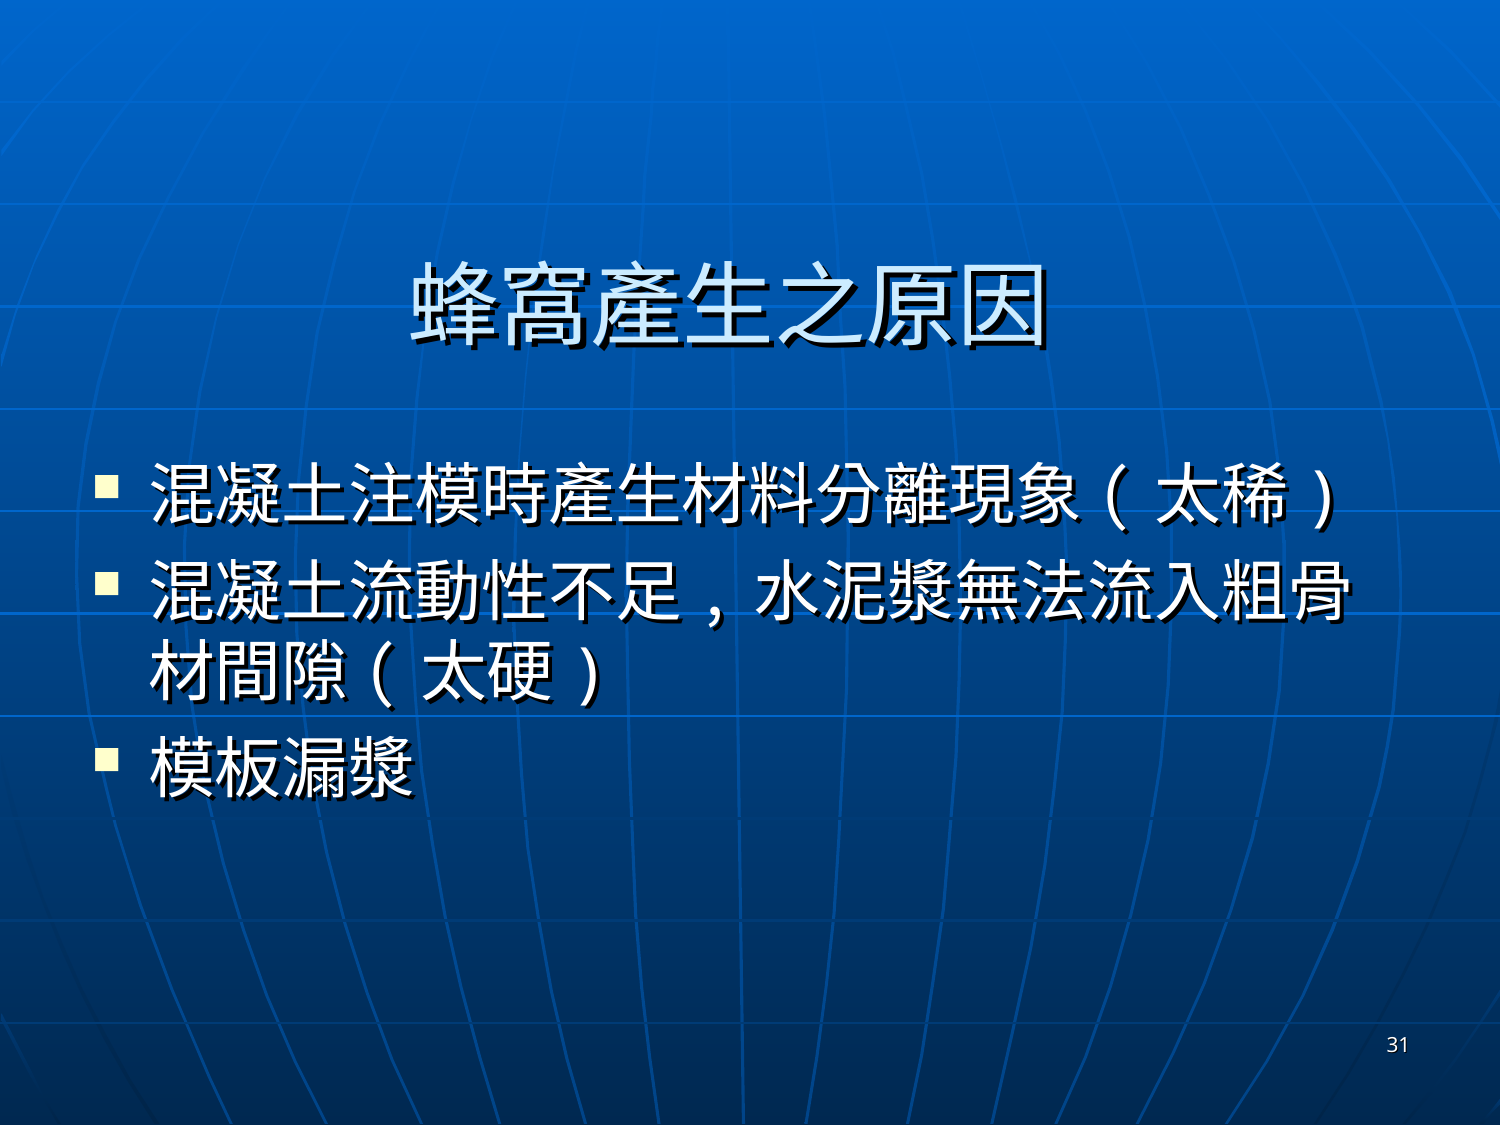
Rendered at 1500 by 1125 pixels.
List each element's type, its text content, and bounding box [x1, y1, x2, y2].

list 混凝土注模時產生材料分離現象(太稀) 混凝土流動性不足,水泥漿無法流入粗骨材間隙(太硬) 模板漏漿 [76, 444, 1427, 1125]
title 蜂窩產生之原因 [53, 207, 1404, 396]
